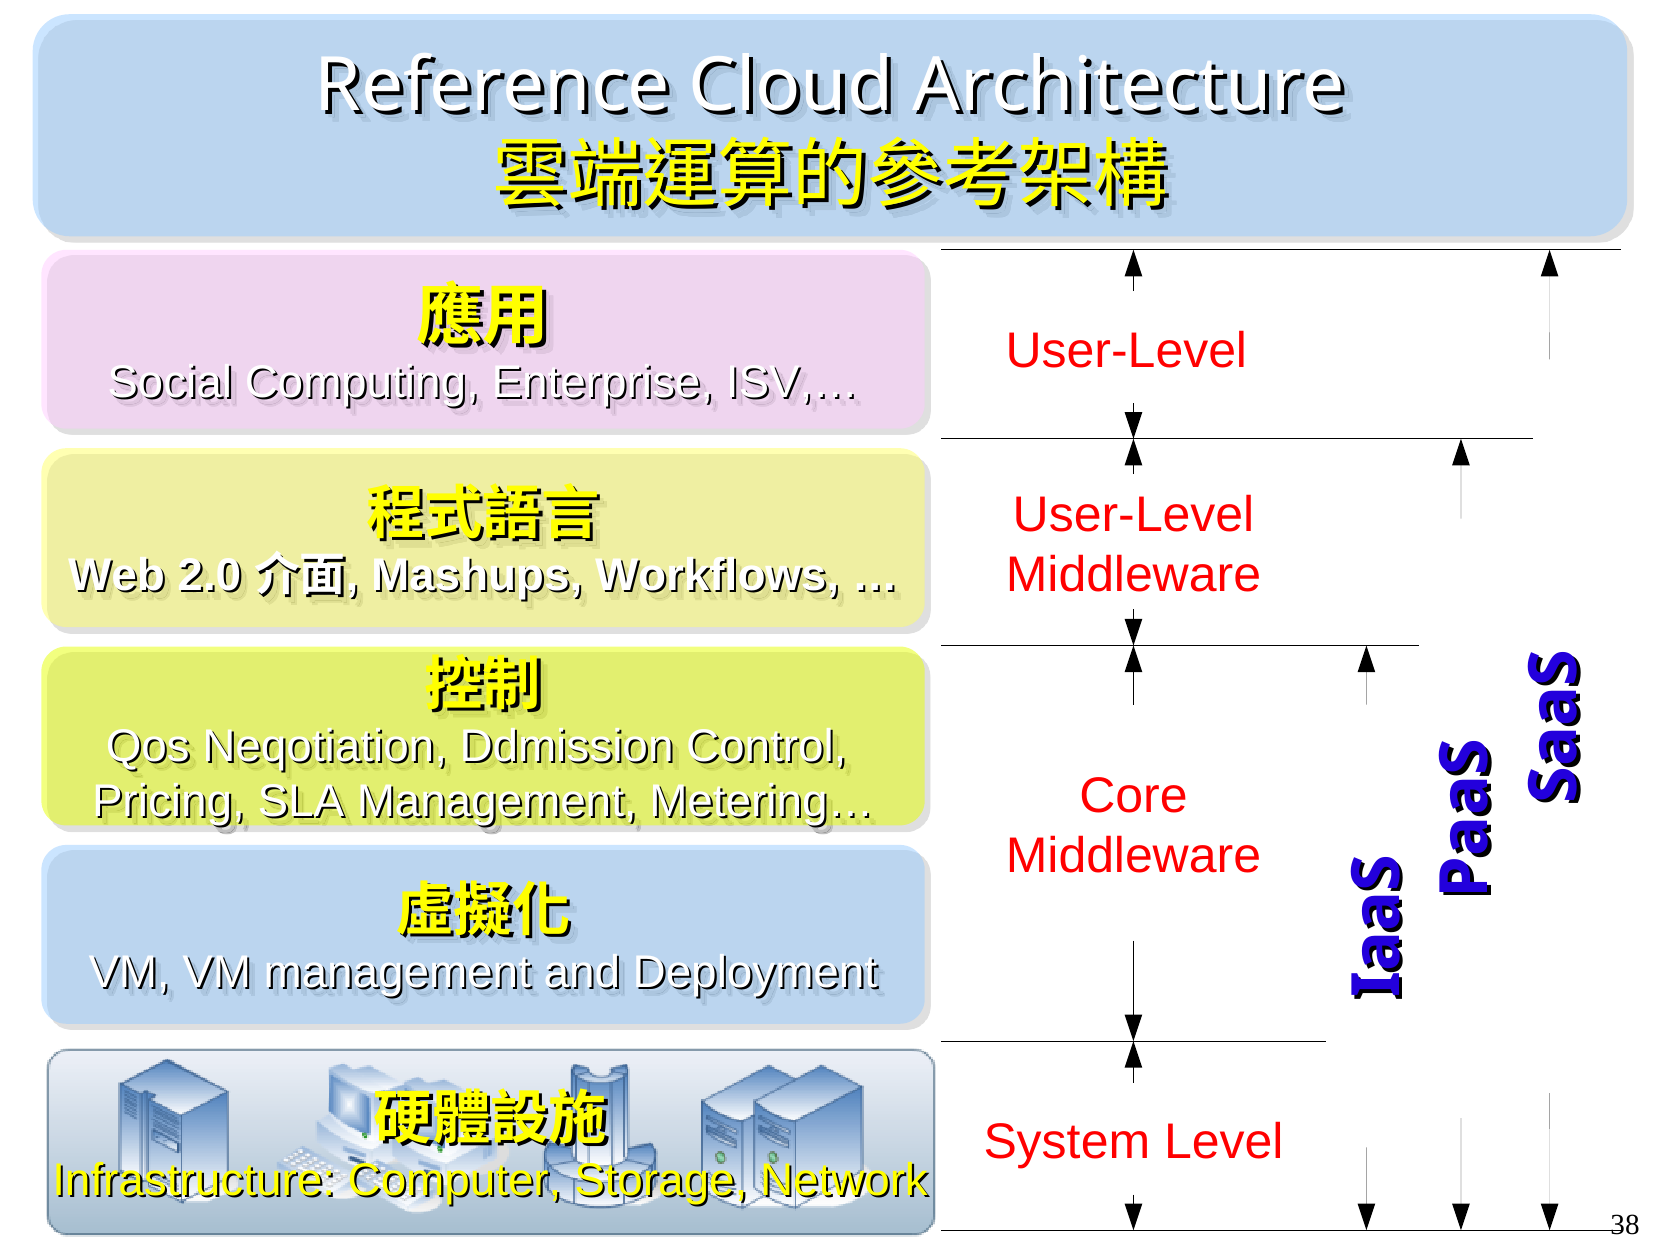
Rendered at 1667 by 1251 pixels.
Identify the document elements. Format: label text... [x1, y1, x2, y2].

text_box Reference Cloud Architecture 雲端運算的參考架構 [32, 14, 1628, 237]
text_box 程式語言 Web 2.0 介面, Mashups, Workflows, … [41, 448, 925, 628]
text_box System Level [941, 1082, 1326, 1195]
text_box User-Level [941, 291, 1326, 404]
picture [41, 1043, 940, 1242]
text_box Core Middleware [941, 704, 1317, 941]
text_box 虛擬化 VM, VM management and Deployment [41, 844, 925, 1024]
text_box IaaS [1317, 704, 1428, 1148]
text_box 控制 Qos Neqotiation, Ddmission Control, Pricing, SLA Management, Metering… [41, 646, 925, 826]
text_box SaaS [1494, 359, 1605, 1094]
text_box User-Level Middleware [941, 474, 1326, 610]
text_box 應用 Social Computing, Enterprise, ISV,… [41, 249, 925, 429]
text_box PaaS [1406, 518, 1516, 1119]
